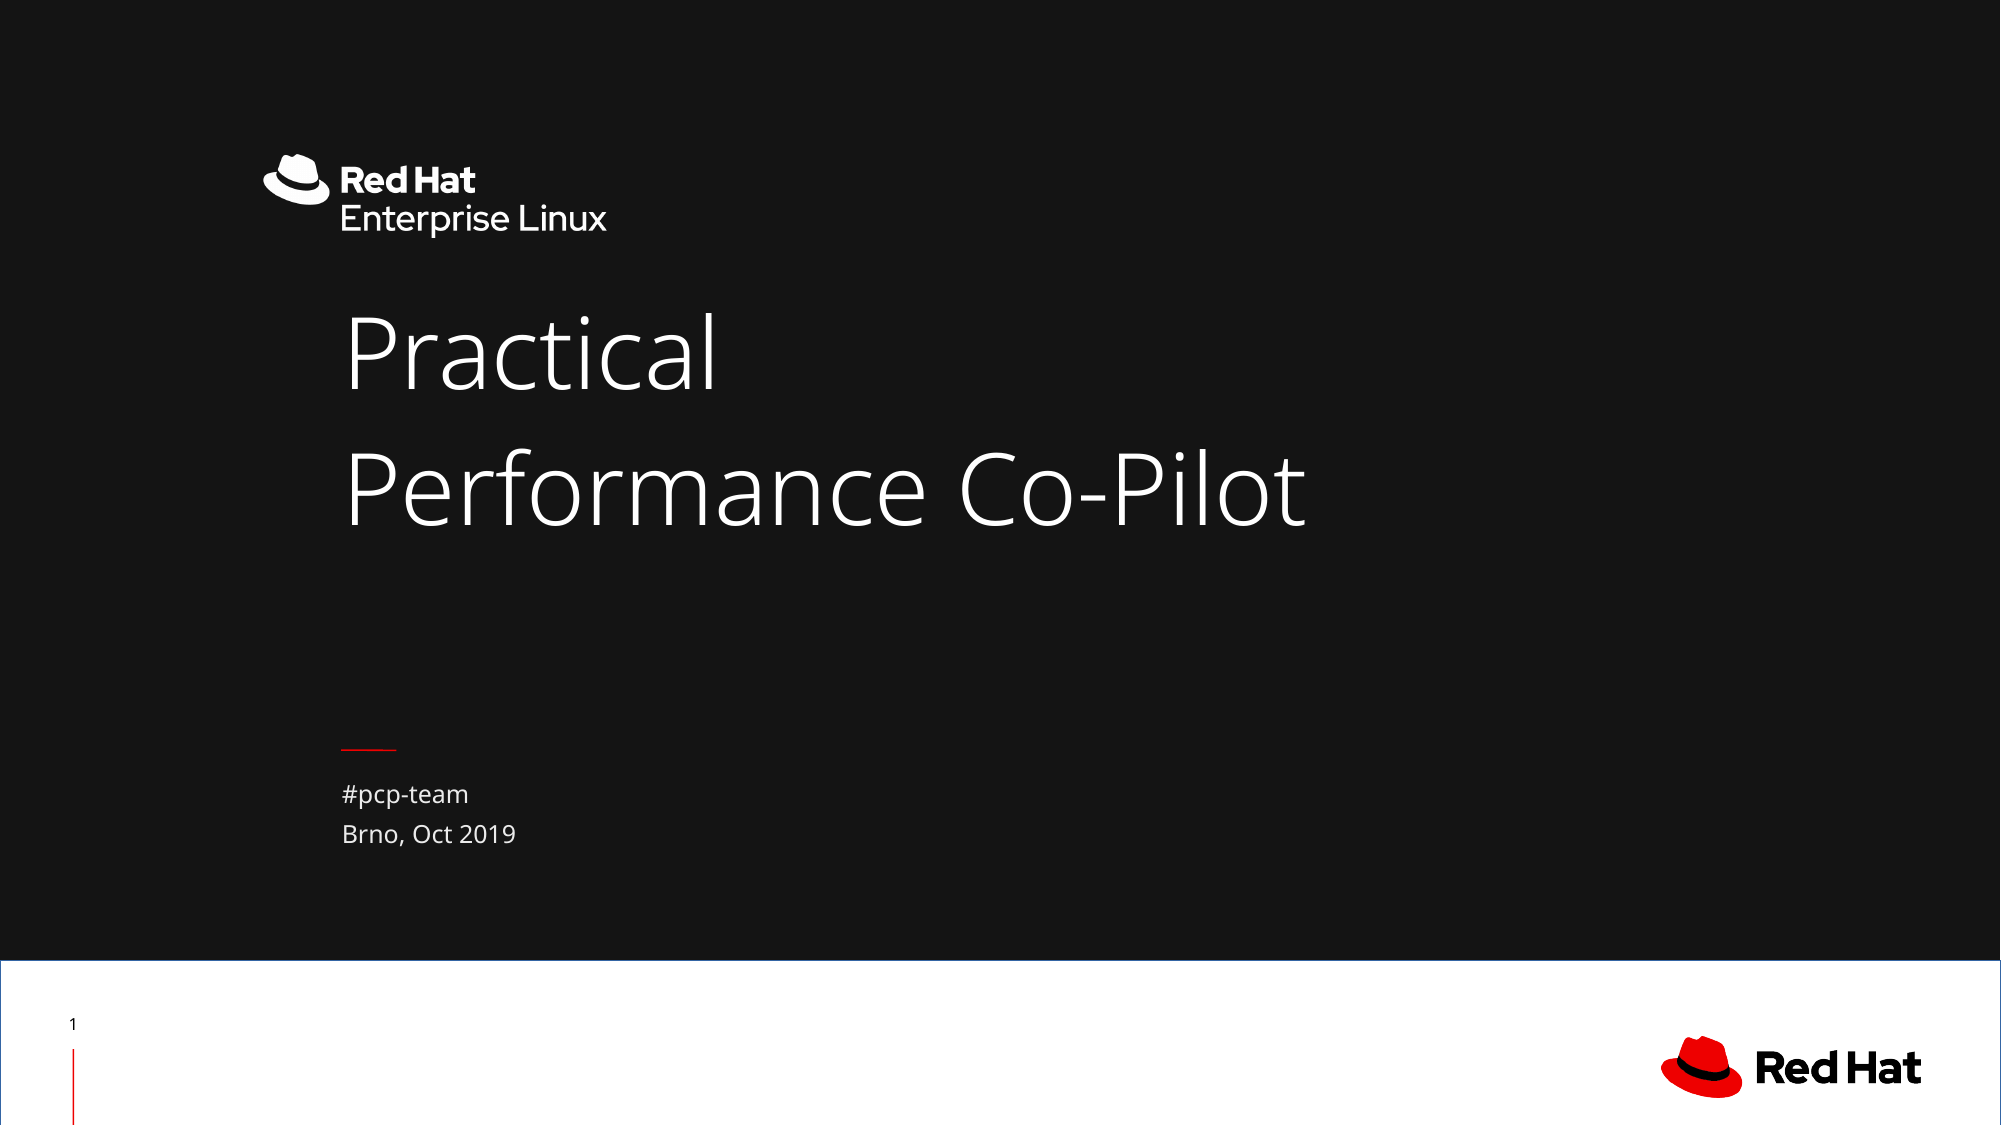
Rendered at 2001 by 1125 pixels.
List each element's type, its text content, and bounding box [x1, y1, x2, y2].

text_box #pcp-team Brno, Oct 2019 [341, 767, 677, 868]
title Practical Performance Co-Pilot [341, 307, 1565, 555]
picture [263, 154, 607, 238]
picture [1661, 1036, 1921, 1098]
